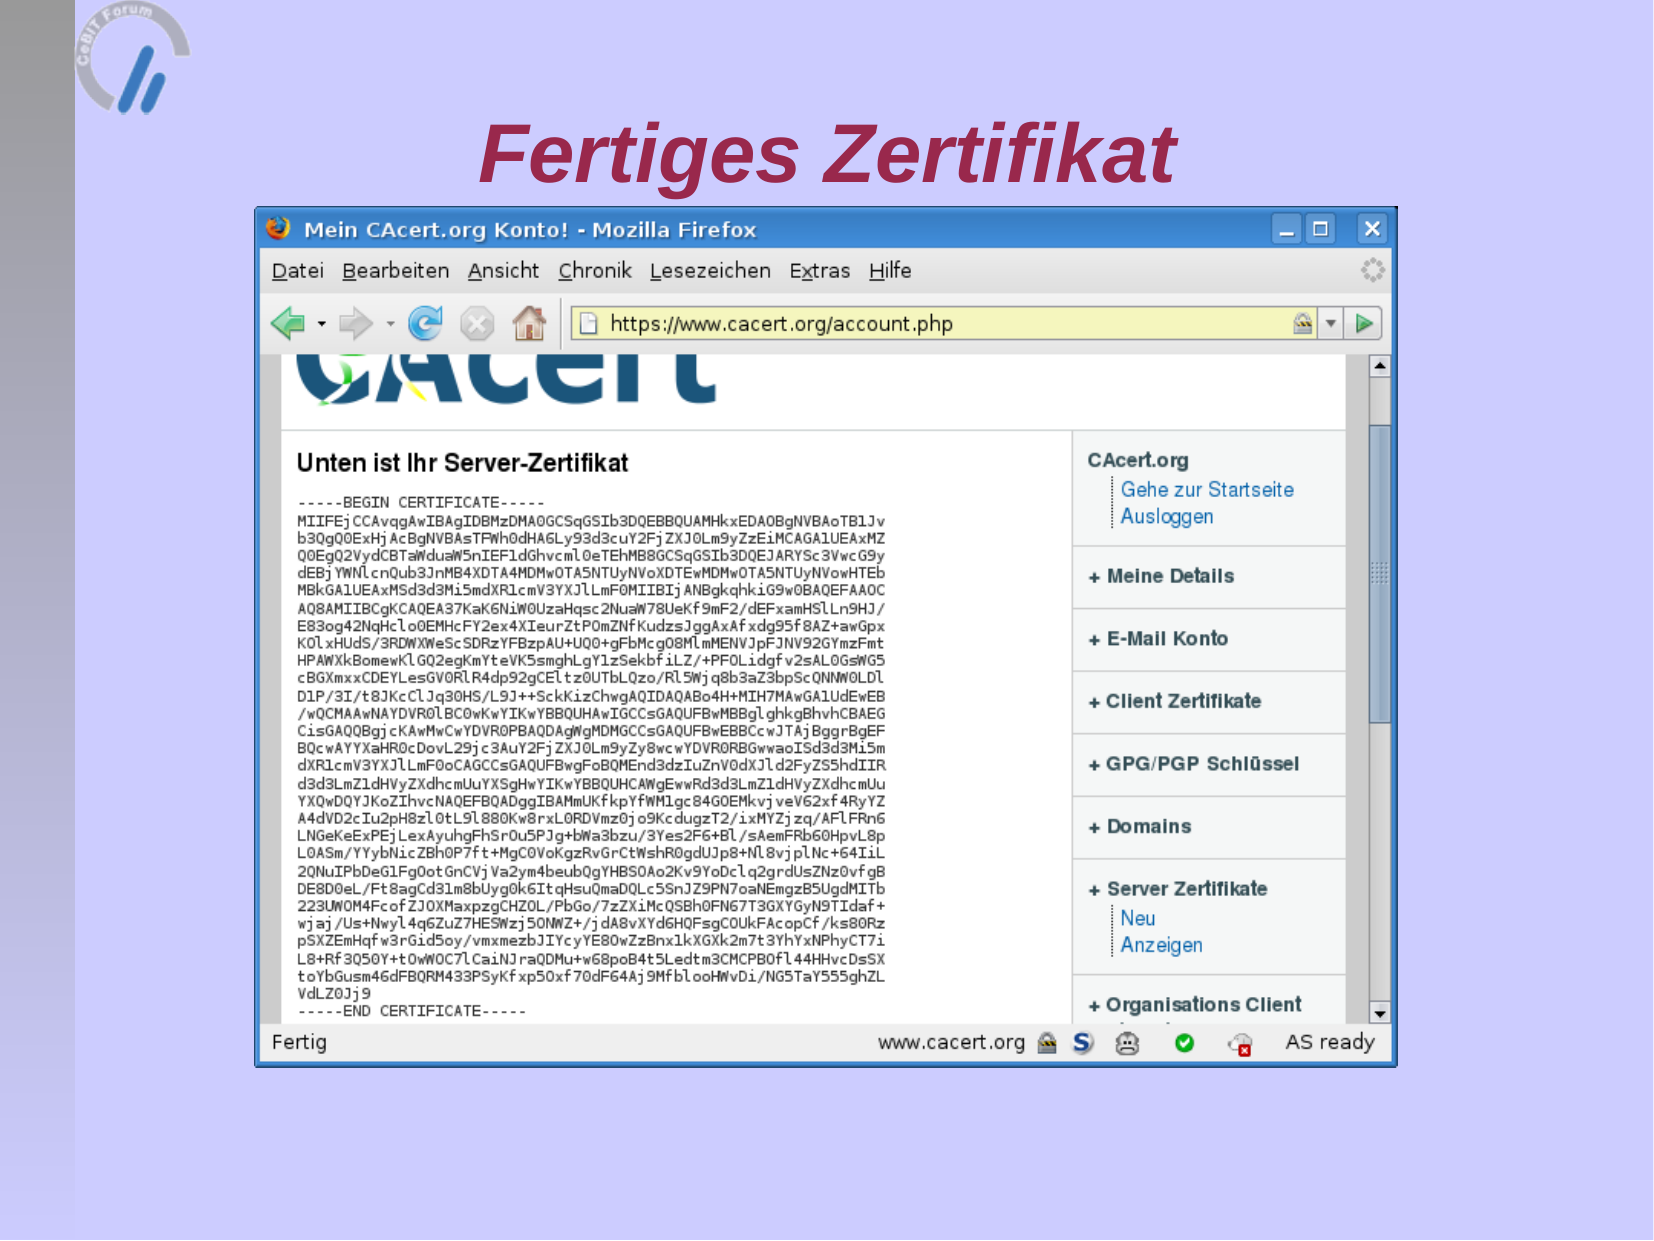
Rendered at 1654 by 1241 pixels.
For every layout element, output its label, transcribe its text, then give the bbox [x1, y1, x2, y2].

title Fertiges Zertifikat [121, 49, 1534, 257]
picture [254, 206, 1398, 1068]
